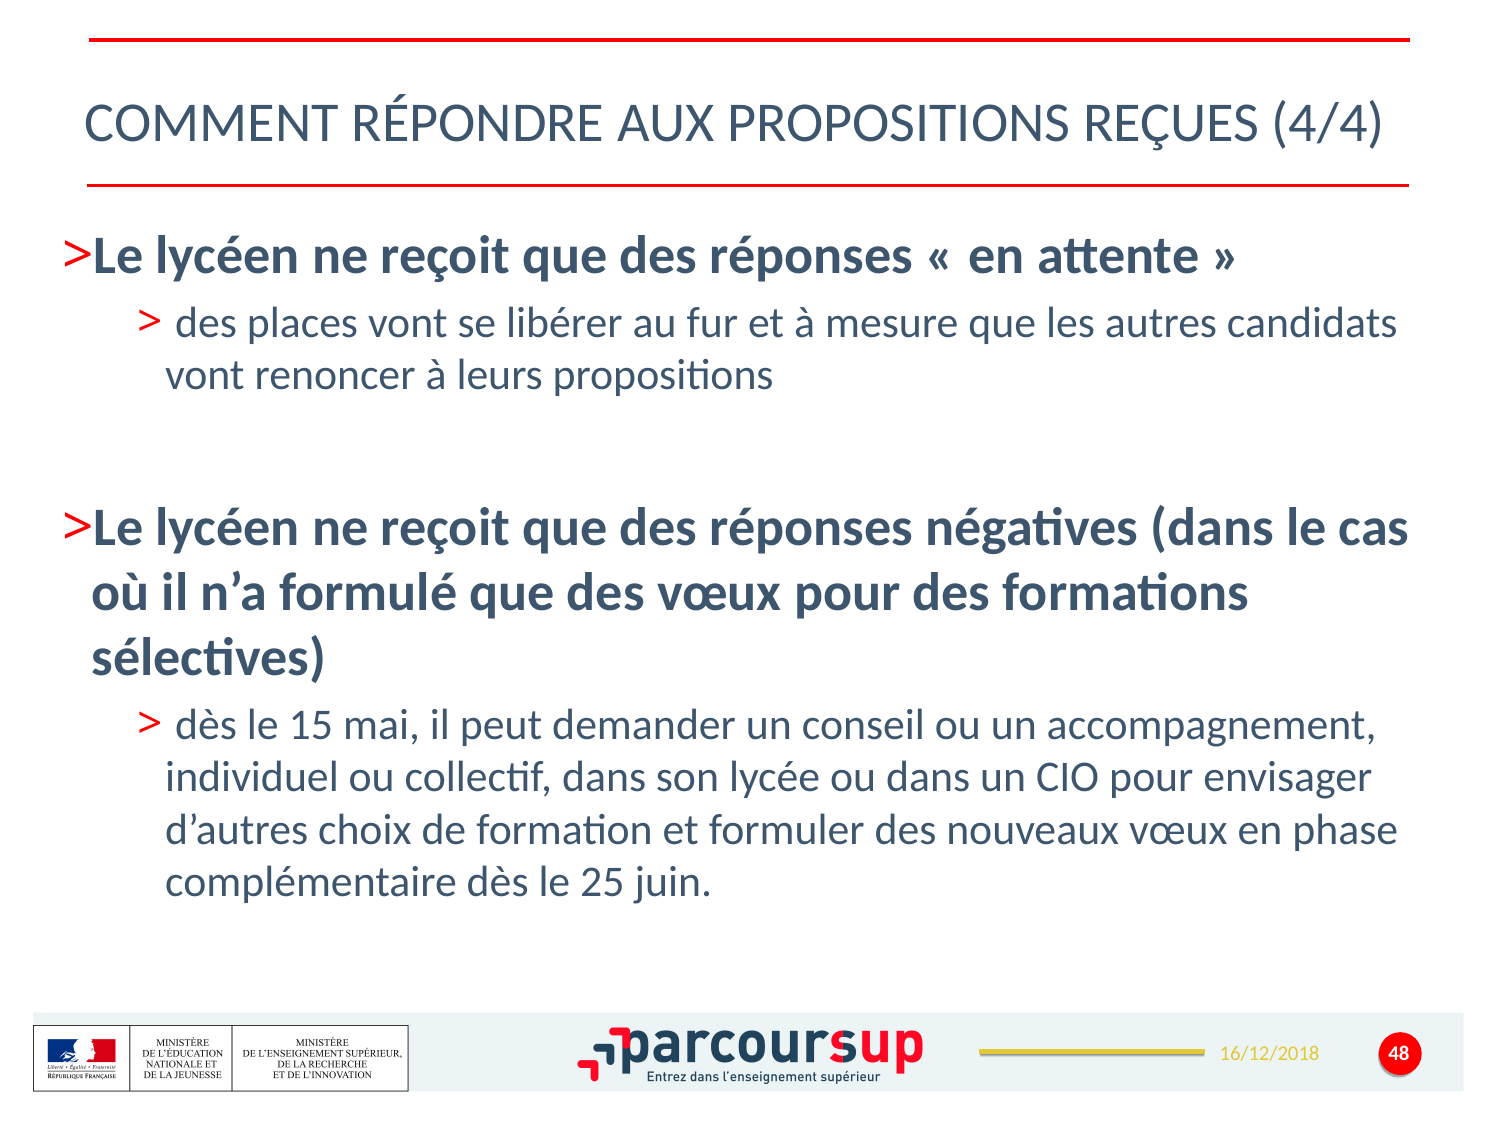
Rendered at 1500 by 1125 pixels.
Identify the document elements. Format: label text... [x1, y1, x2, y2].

slide_number <numéro> [1368, 1031, 1430, 1074]
picture [0, 0, 1499, 1124]
list Le lycéen ne reçoit que des réponses « en attente » des places vont se libérer au fur et à mesure que les autres candidats vont renoncer à leurs propositions Le lycéen ne reçoit que des réponses négatives (dans le cas où il n’a formulé que des vœux pour des formations sélectives) dès le 15 mai, il peut demander un conseil ou un accompagnement, individuel ou collectif, dans son lycée ou dans un CIO pour envisager d’autres choix de formation et formuler des nouveaux vœux en phase complémentaire dès le 25 juin. [47, 212, 1465, 967]
title Comment répondre aux propositions reçues (4/4) [69, 12, 1409, 212]
